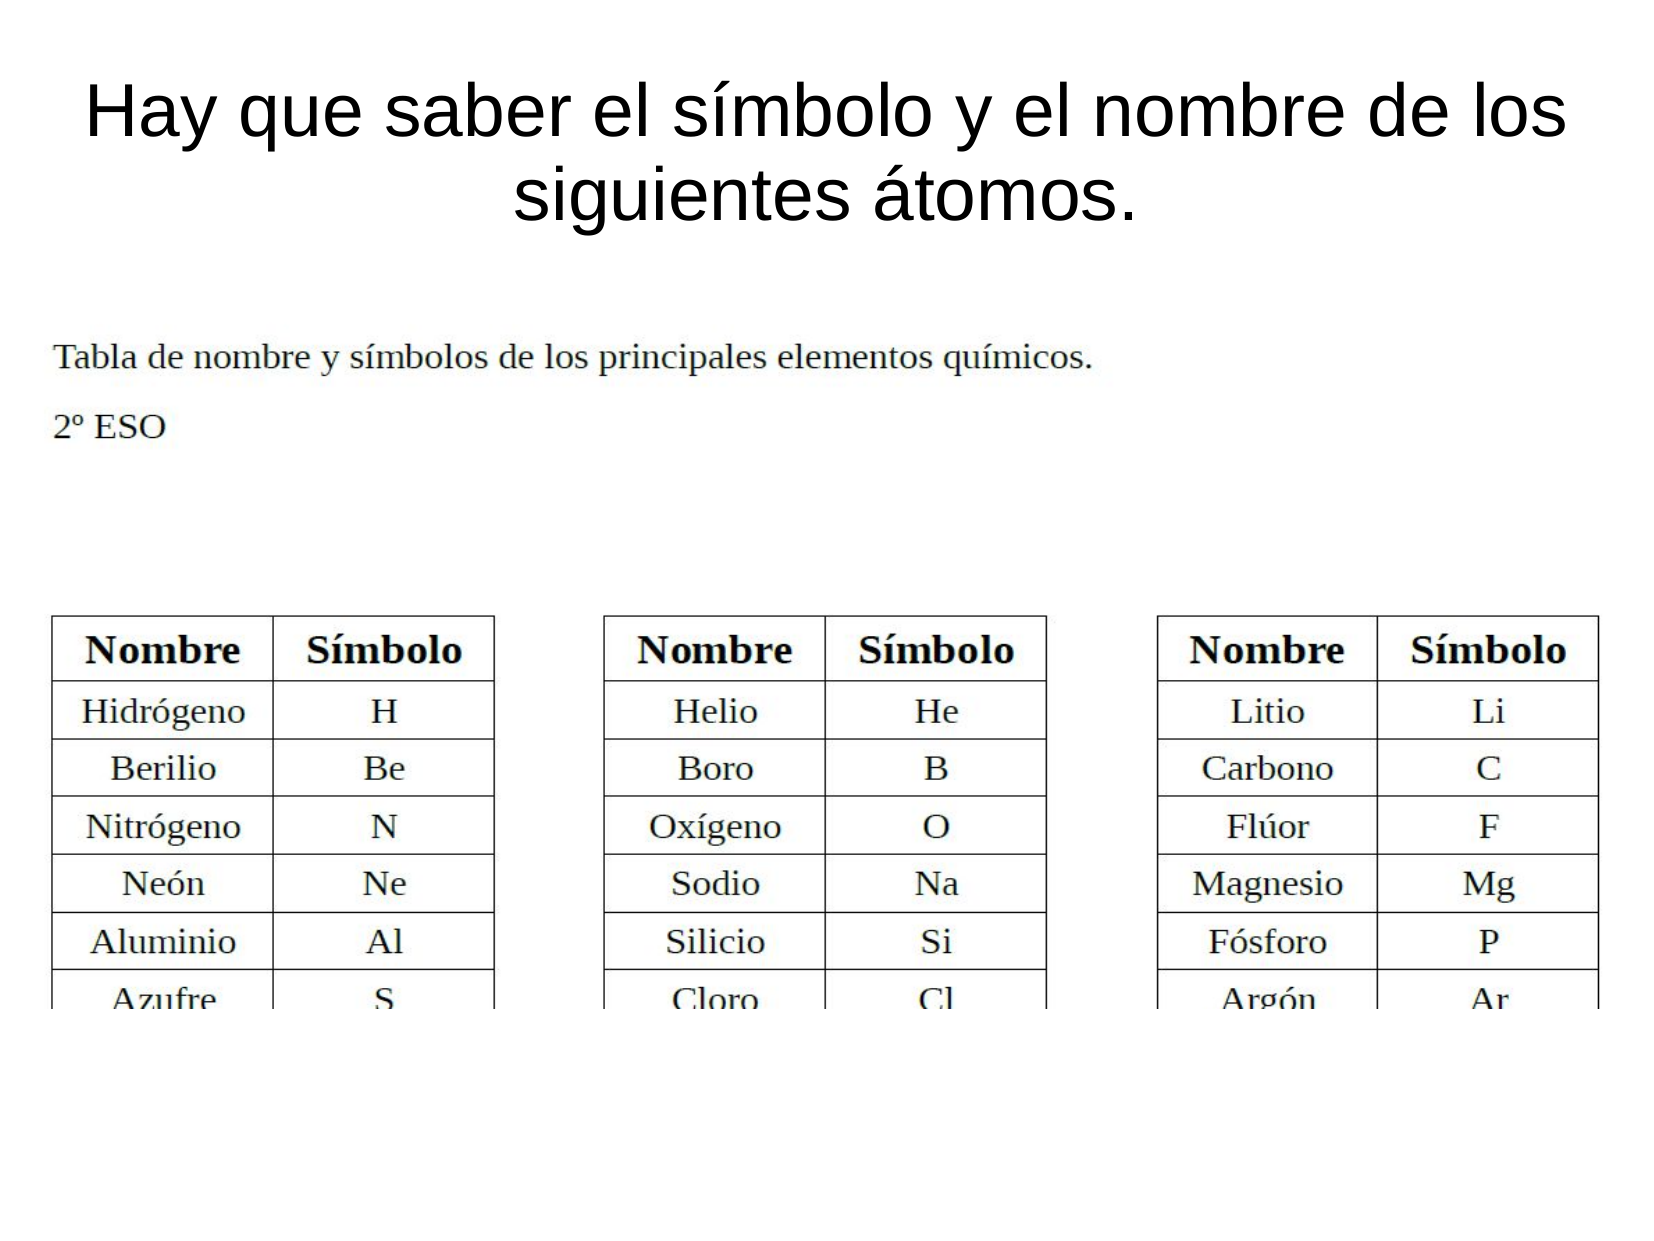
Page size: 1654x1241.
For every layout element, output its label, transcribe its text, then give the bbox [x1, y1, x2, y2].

title Hay que saber el símbolo y el nombre de los siguientes átomos. [82, 49, 1571, 257]
picture [0, 283, 1654, 1009]
